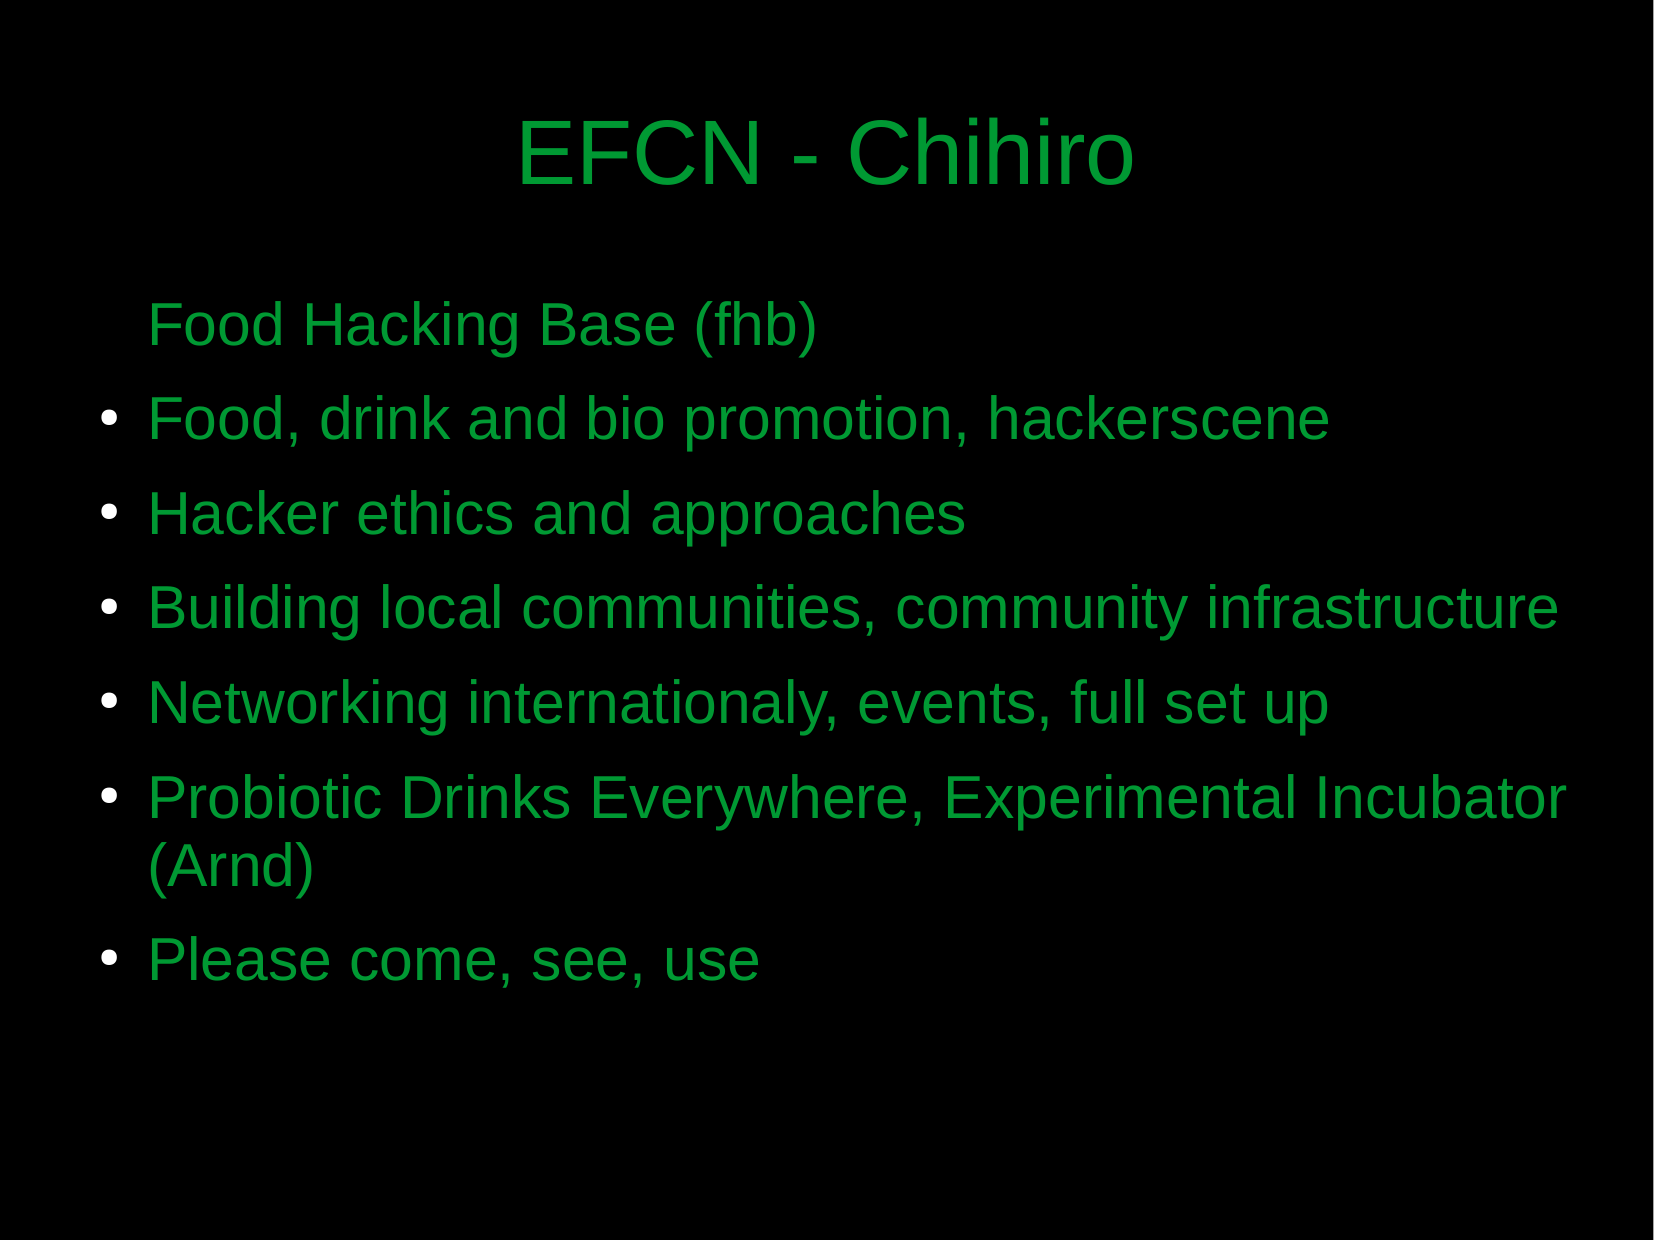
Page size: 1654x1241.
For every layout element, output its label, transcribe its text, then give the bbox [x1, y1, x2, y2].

list Food Hacking Base (fhb) Food, drink and bio promotion, hackerscene Hacker ethics and approaches Building local communities, community infrastructure Networking internationaly, events, full set up Probiotic Drinks Everywhere, Experimental Incubator (Arnd) Please come, see, use [82, 290, 1571, 1010]
title EFCN - Chihiro [82, 49, 1571, 257]
